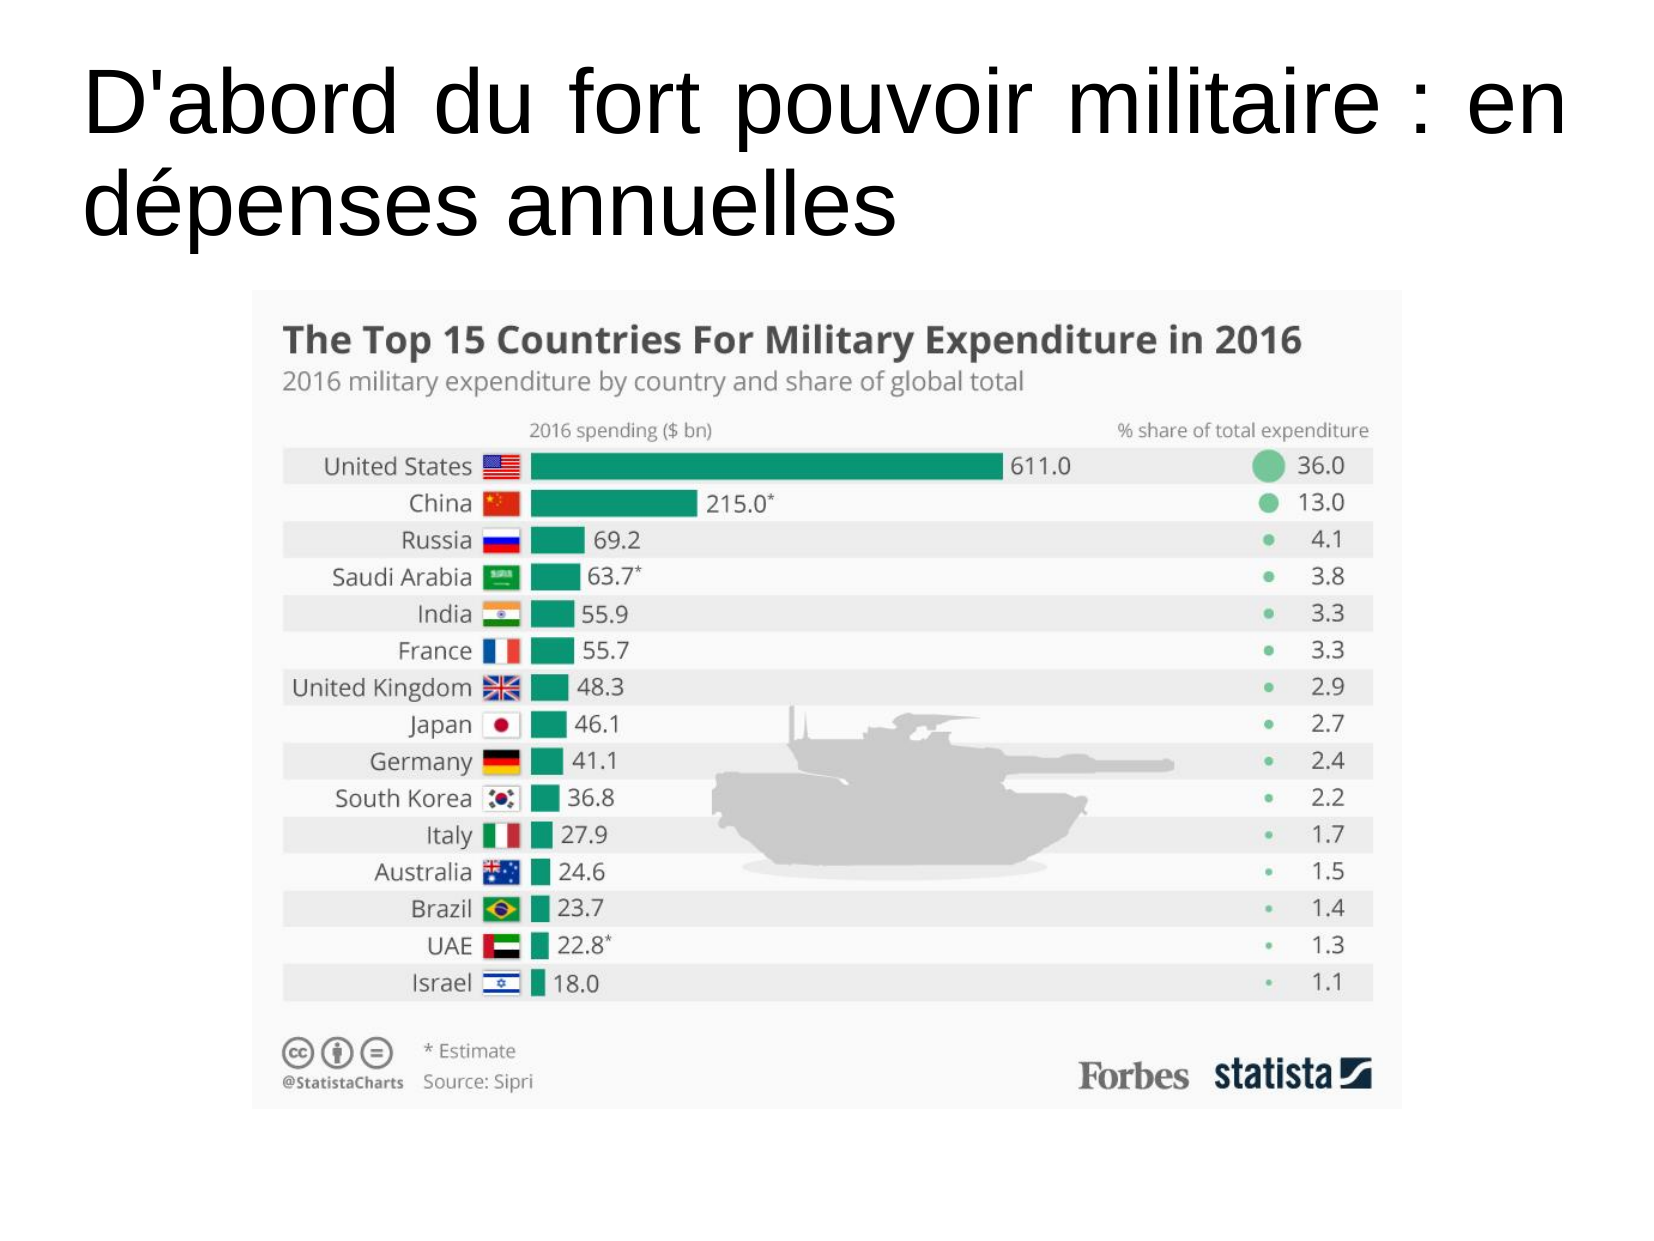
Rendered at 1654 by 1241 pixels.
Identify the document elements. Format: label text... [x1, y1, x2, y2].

title D'abord du fort pouvoir militaire : en dépenses annuelles [82, 49, 1571, 257]
picture [252, 290, 1402, 1109]
